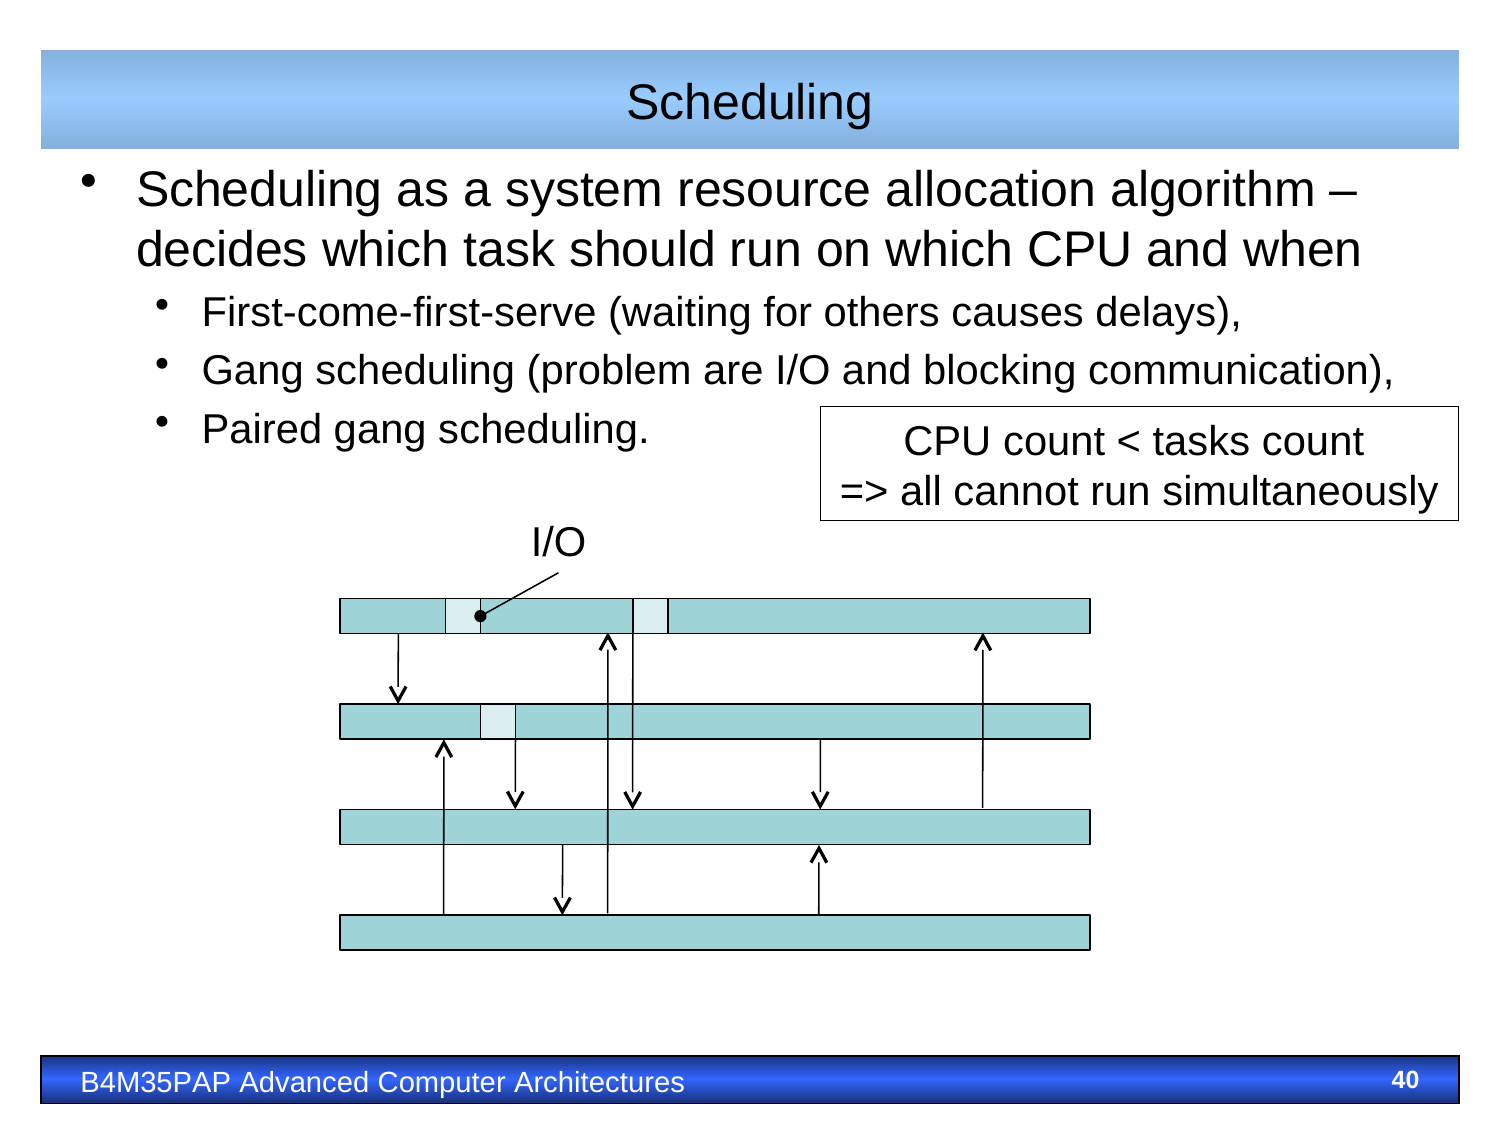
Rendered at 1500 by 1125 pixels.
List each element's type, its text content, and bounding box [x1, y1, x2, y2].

text_box [339, 598, 1090, 951]
text_box I/O [515, 507, 602, 573]
text_box CPU count < tasks count => all cannot run simultaneously [820, 406, 1459, 521]
title Scheduling [41, 50, 1459, 149]
list Scheduling as a system resource allocation algorithm – decides which task should run on which CPU and when First-come-first-serve (waiting for others causes delays), Gang scheduling (problem are I/O and blocking communication), Paired gang scheduling. [64, 148, 1436, 1000]
